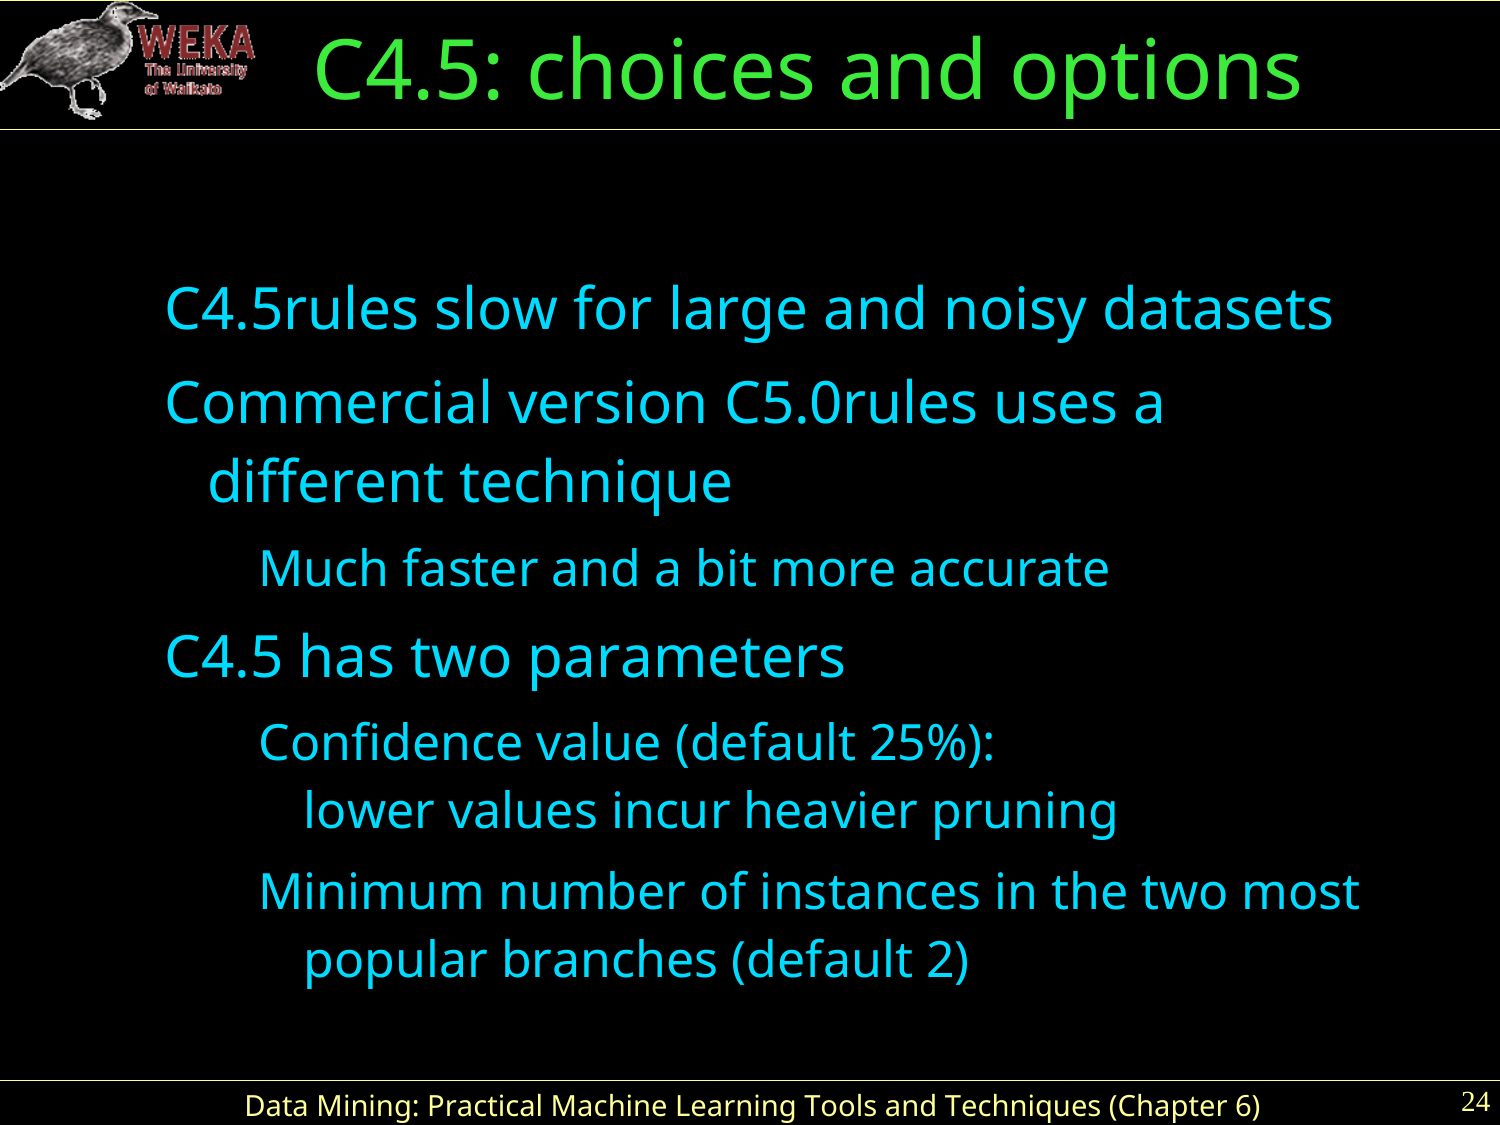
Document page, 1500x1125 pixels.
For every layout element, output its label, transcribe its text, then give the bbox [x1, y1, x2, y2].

list C4.5rules slow for large and noisy datasets Commercial version C5.0rules uses a different technique Much faster and a bit more accurate C4.5 has two parameters Confidence value (default 25%): lower values incur heavier pruning Minimum number of instances in the two most popular branches (default 2) [149, 260, 1388, 936]
picture [0, 1, 266, 129]
title C4.5: choices and options [297, 0, 1500, 148]
